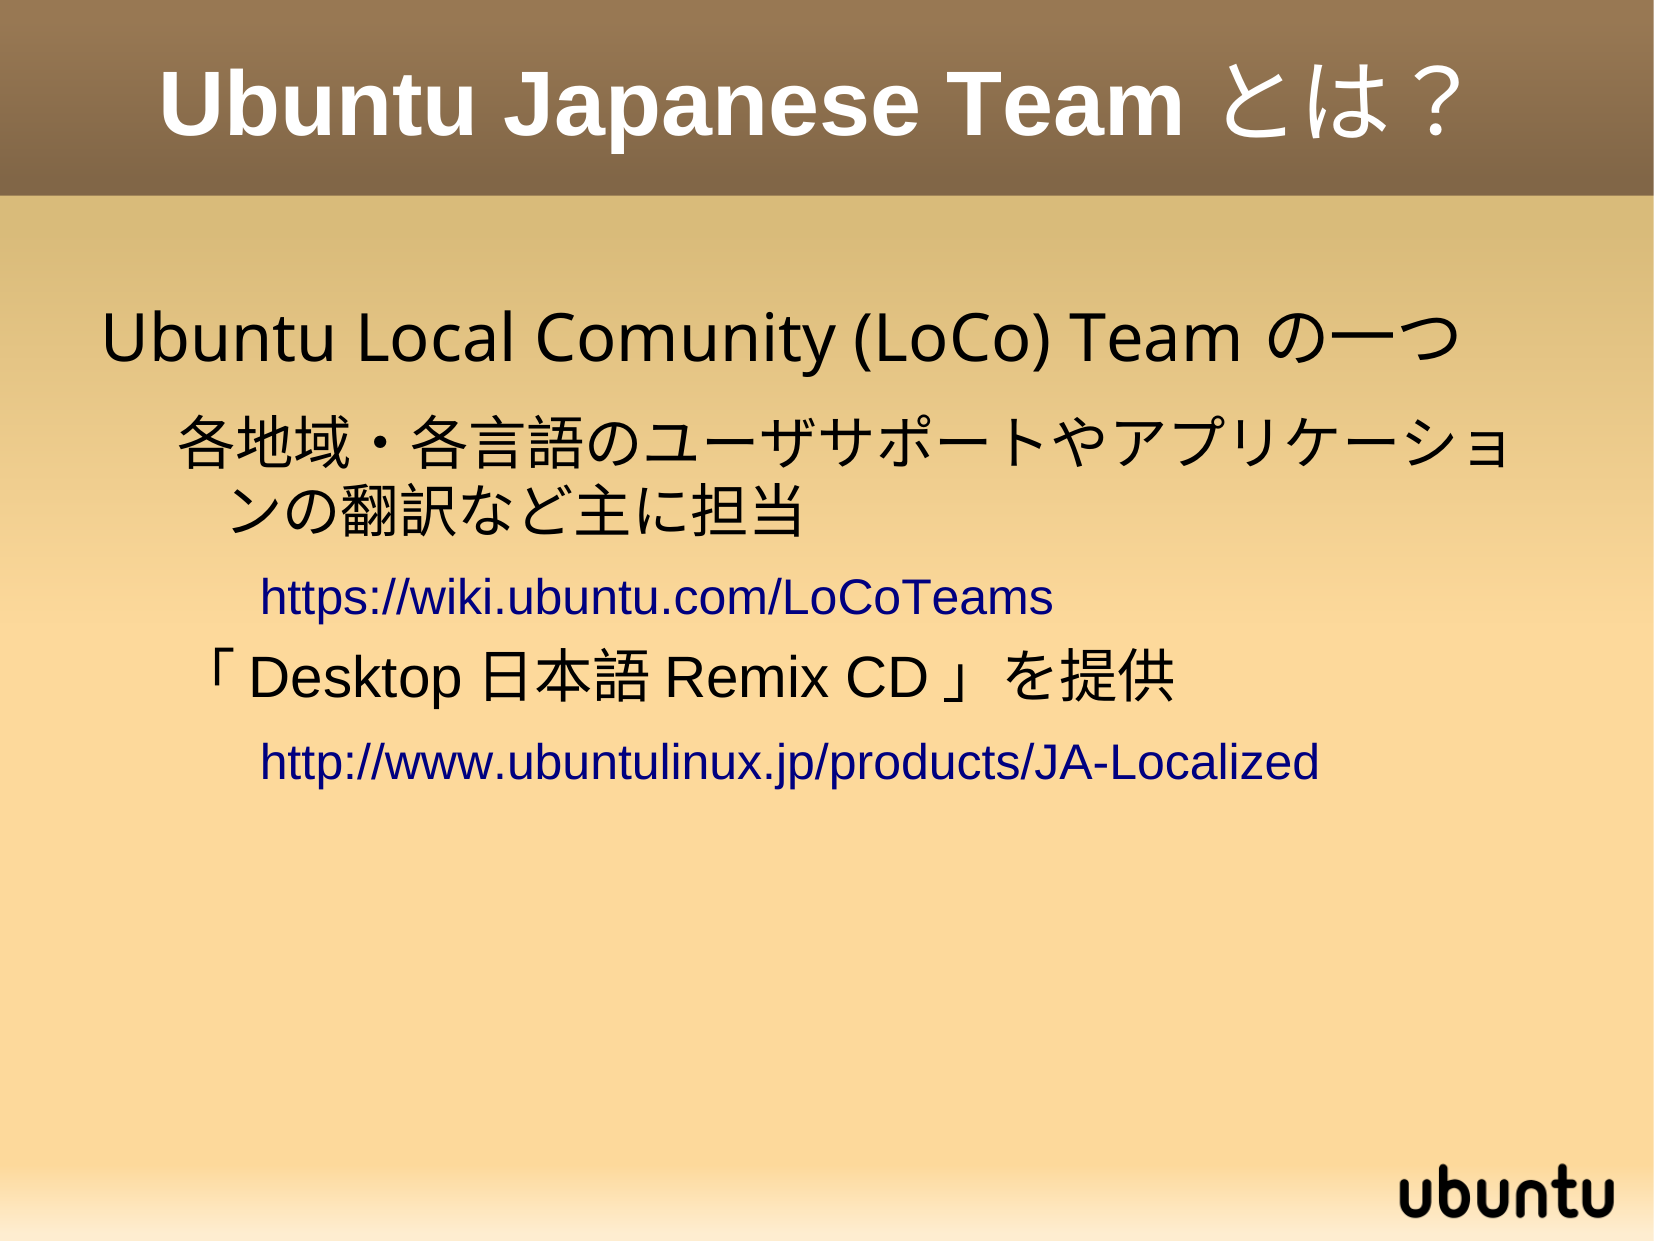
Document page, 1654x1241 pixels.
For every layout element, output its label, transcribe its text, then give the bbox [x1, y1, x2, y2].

title Ubuntu Japanese Teamとは？ [76, 0, 1565, 208]
list Ubuntu Local Comunity (LoCo) Teamの一つ 各地域・各言語のユーザサポートやアプリケーションの翻訳など主に担当 https://wiki.ubuntu.com/LoCoTeams 「Desktop日本語Remix CD」を提供 http://www.ubuntulinux.jp/products/JA-Localized [82, 290, 1571, 1094]
picture [0, 0, 1654, 1241]
